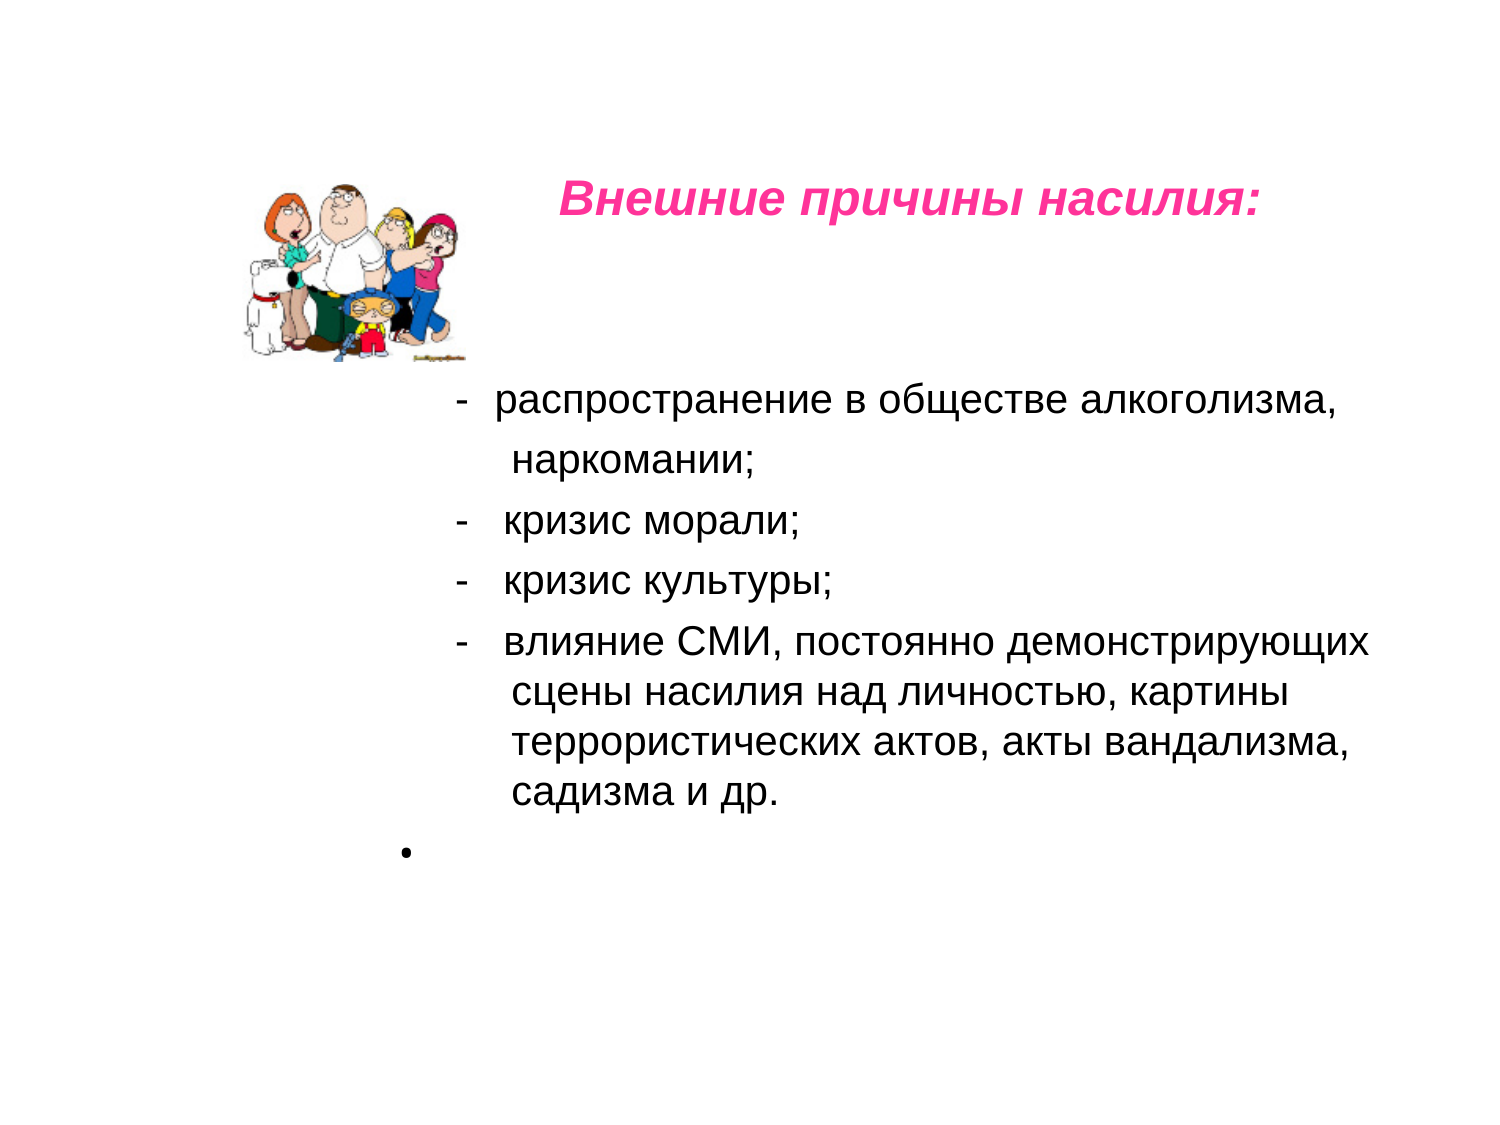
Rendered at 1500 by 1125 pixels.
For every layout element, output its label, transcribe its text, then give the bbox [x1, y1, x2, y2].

list - распространение в обществе алкоголизма, наркомании; - кризис морали; - кризис культуры; - влияние СМИ, постоянно демонстрирующих сцены насилия над личностью, картины террористических актов, акты вандализма, садизма и др. [383, 314, 1412, 929]
picture [230, 184, 466, 362]
title Внешние причины насилия: [360, 101, 1461, 290]
